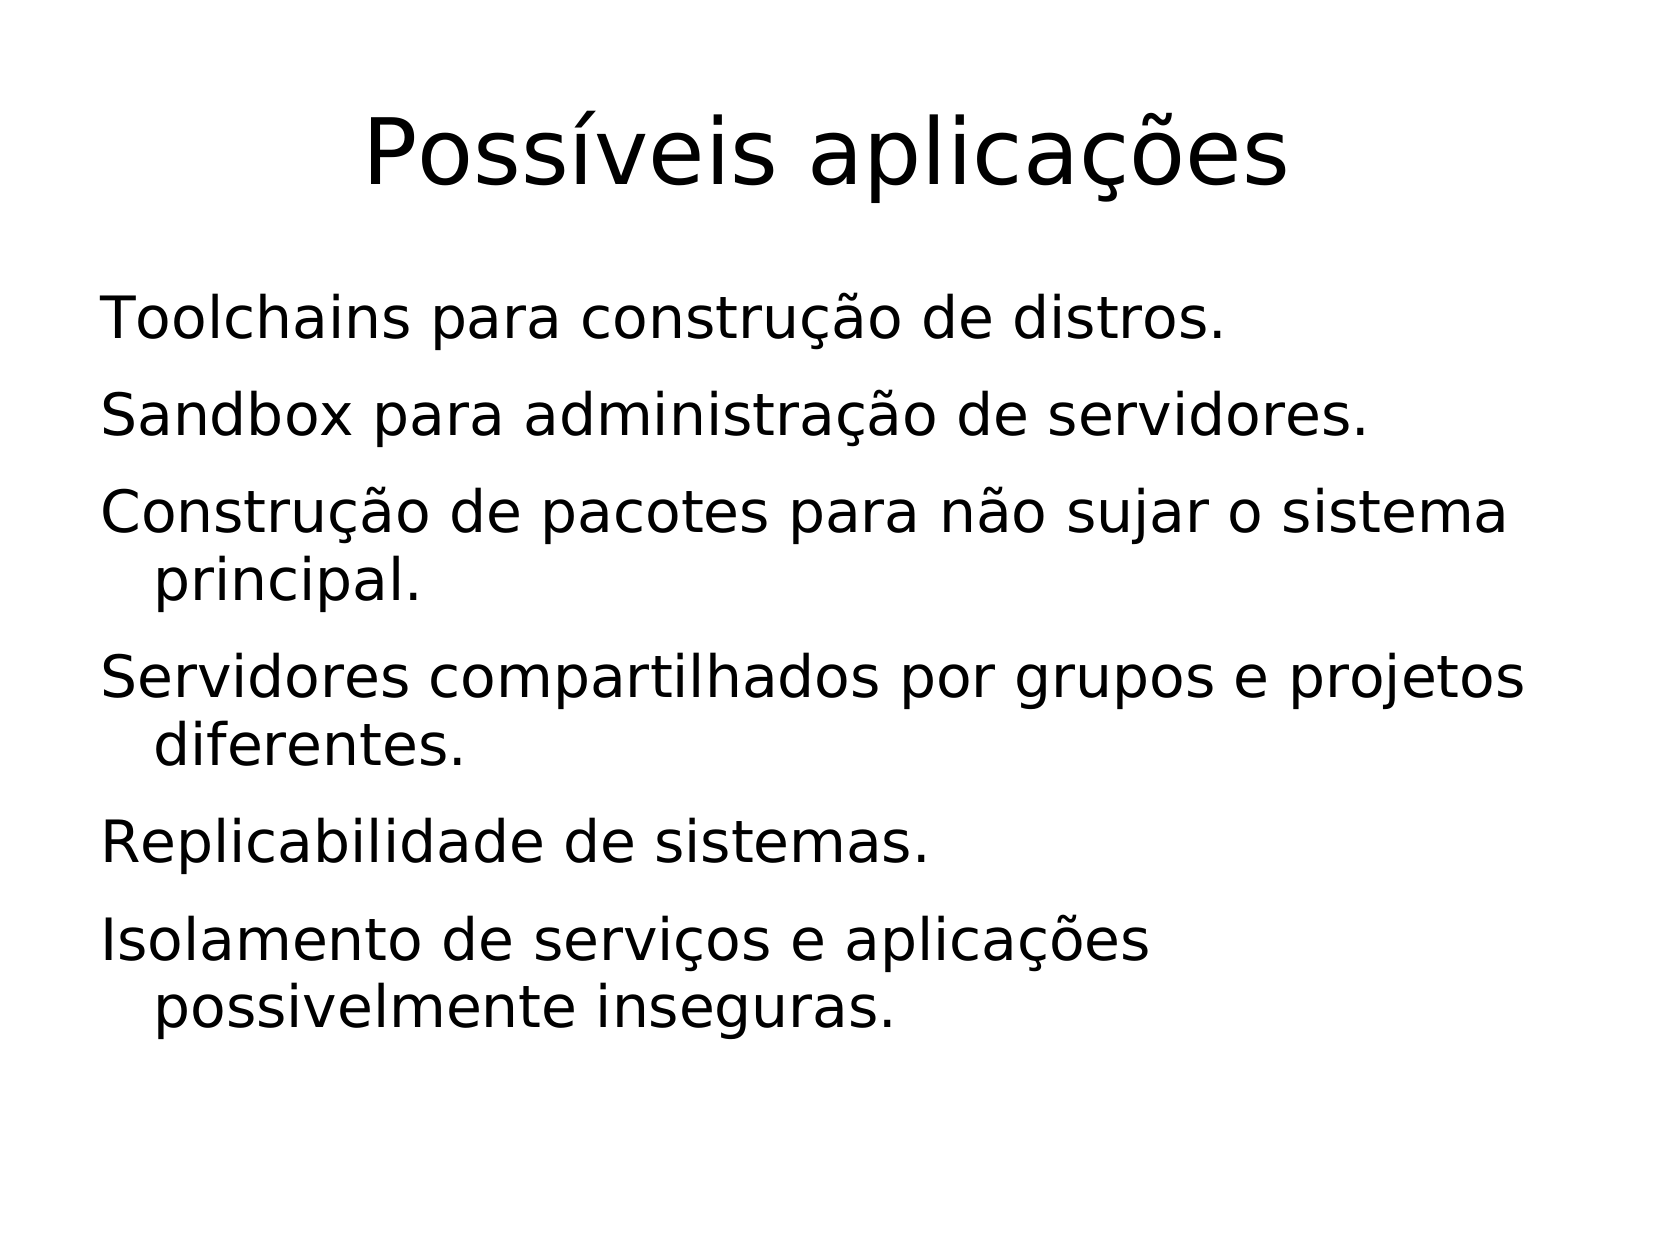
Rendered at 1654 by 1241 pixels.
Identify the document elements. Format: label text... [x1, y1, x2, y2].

title Possíveis aplicações [82, 49, 1571, 257]
list Toolchains para construção de distros. Sandbox para administração de servidores. Construção de pacotes para não sujar o sistema principal. Servidores compartilhados por grupos e projetos diferentes. Replicabilidade de sistemas. Isolamento de serviços e aplicações possivelmente inseguras. [82, 284, 1571, 1103]
